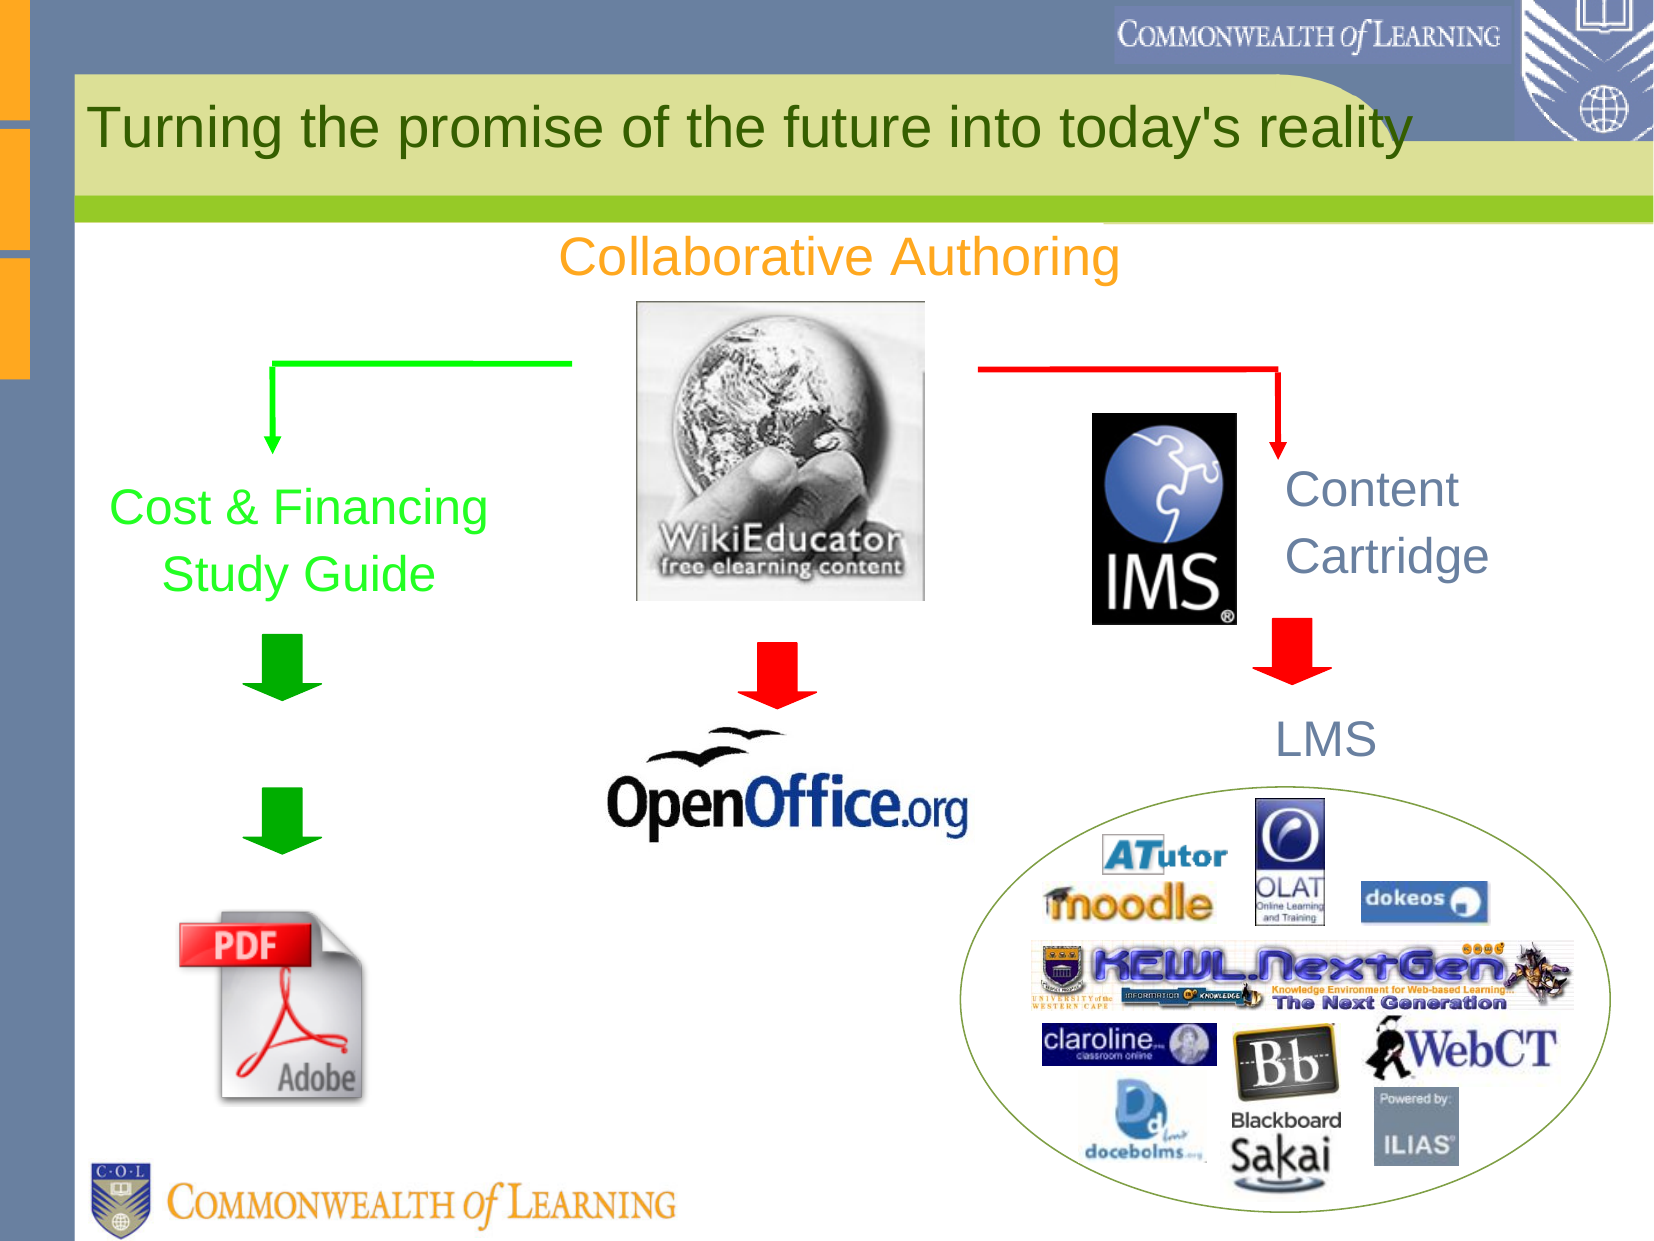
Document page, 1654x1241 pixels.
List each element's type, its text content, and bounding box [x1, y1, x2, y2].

text_box Collaborative Authoring [543, 206, 1182, 303]
text_box LMS [1259, 692, 1393, 775]
text_box [243, 788, 322, 854]
text_box Content Cartridge [1269, 442, 1506, 593]
text_box [738, 642, 817, 709]
text_box Turning the promise of the future into today's reality [71, 74, 1432, 176]
picture [0, 0, 1654, 1241]
text_box [243, 634, 322, 701]
text_box [1253, 618, 1332, 685]
text_box Cost & Financing Study Guide [93, 460, 504, 622]
